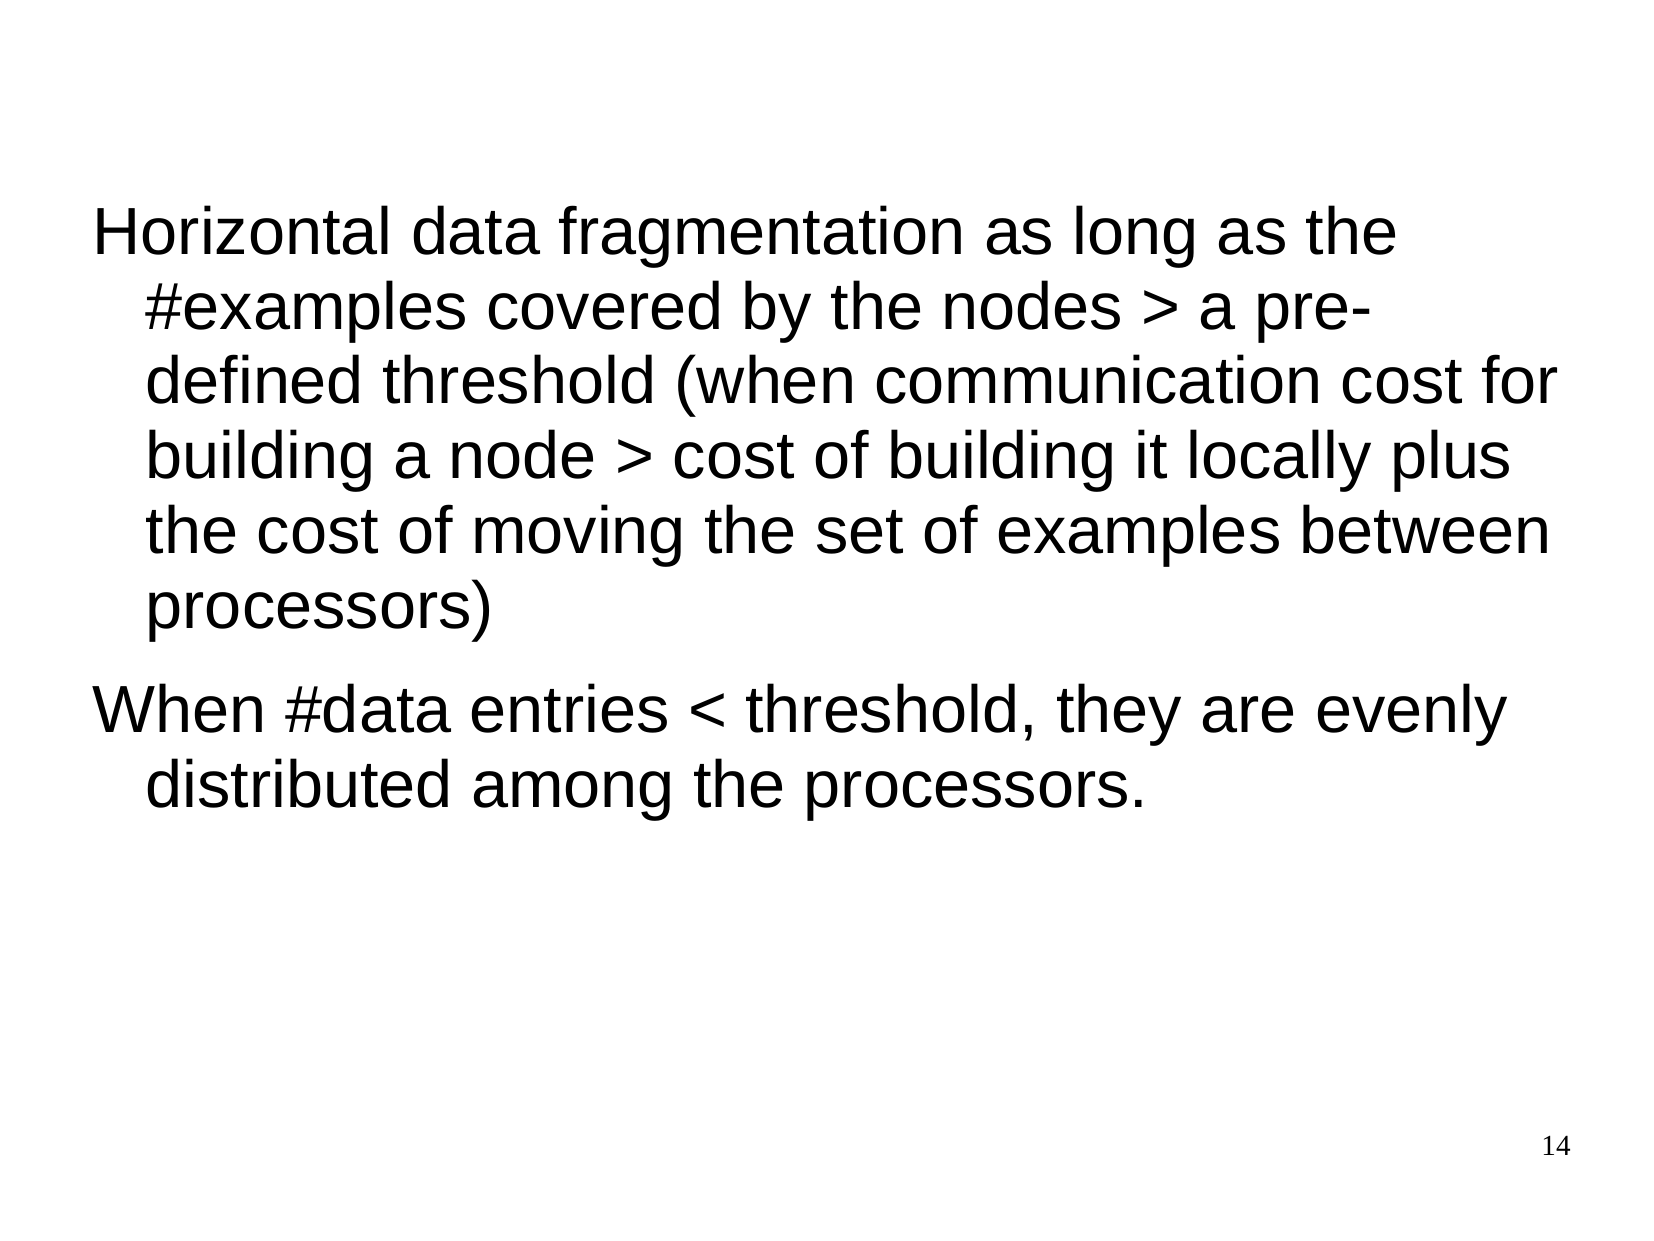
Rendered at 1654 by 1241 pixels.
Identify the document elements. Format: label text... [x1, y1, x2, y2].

list Horizontal data fragmentation as long as the #examples covered by the nodes > a pre-defined threshold (when communication cost for building a node > cost of building it locally plus the cost of moving the set of examples between processors) When #data entries < threshold, they are evenly distributed among the processors. [75, 193, 1564, 1013]
